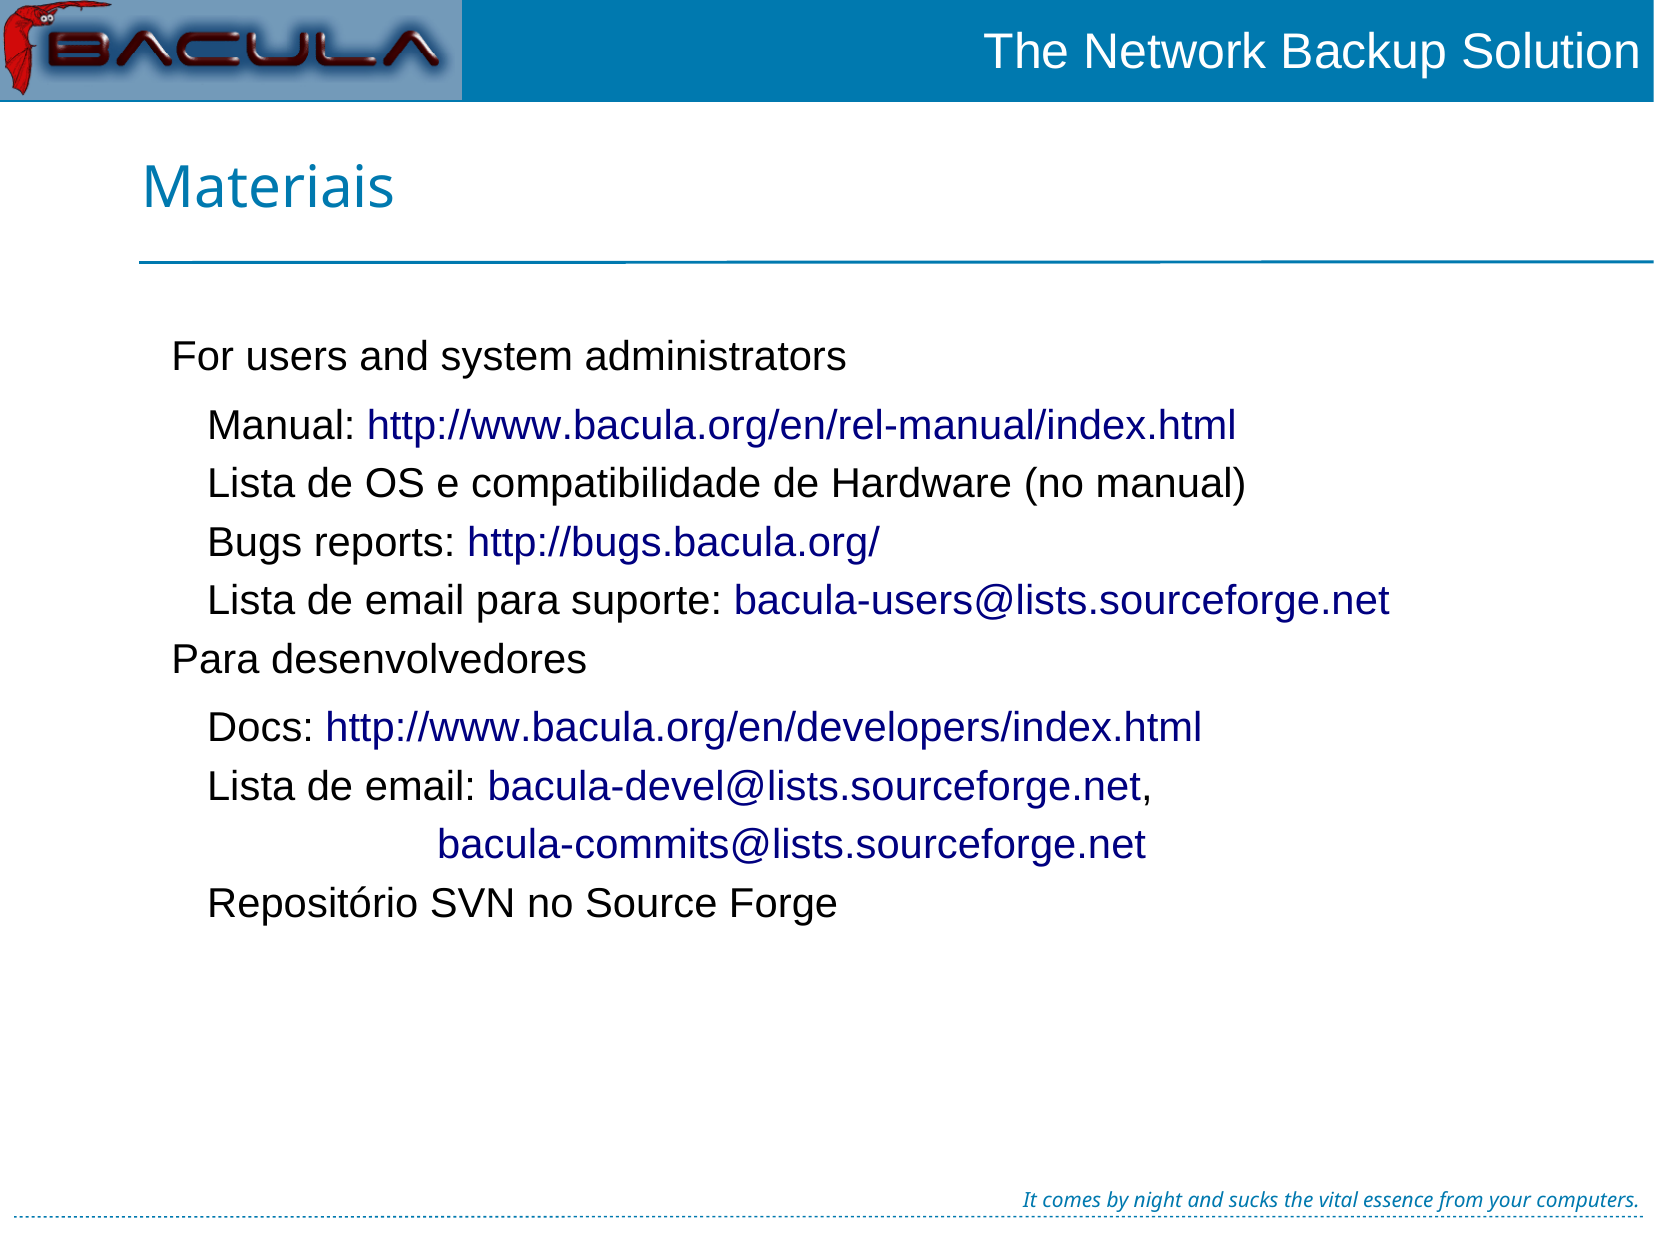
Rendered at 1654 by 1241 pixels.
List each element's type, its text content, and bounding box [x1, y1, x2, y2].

title Materiais [141, 112, 1501, 226]
picture [0, 0, 461, 99]
list For users and system administrators Manual: http://www.bacula.org/en/rel-manual/index.html Lista de OS e compatibilidade de Hardware (no manual) Bugs reports: http://bugs.bacula.org/ Lista de email para suporte: bacula-users@lists.sourceforge.net Para desenvolvedores Docs: http://www.bacula.org/en/developers/index.html Lista de email: bacula-devel@lists.sourceforge.net, bacula-commits@lists.sourceforge.net Repositório SVN no Source Forge [112, 333, 1510, 1126]
